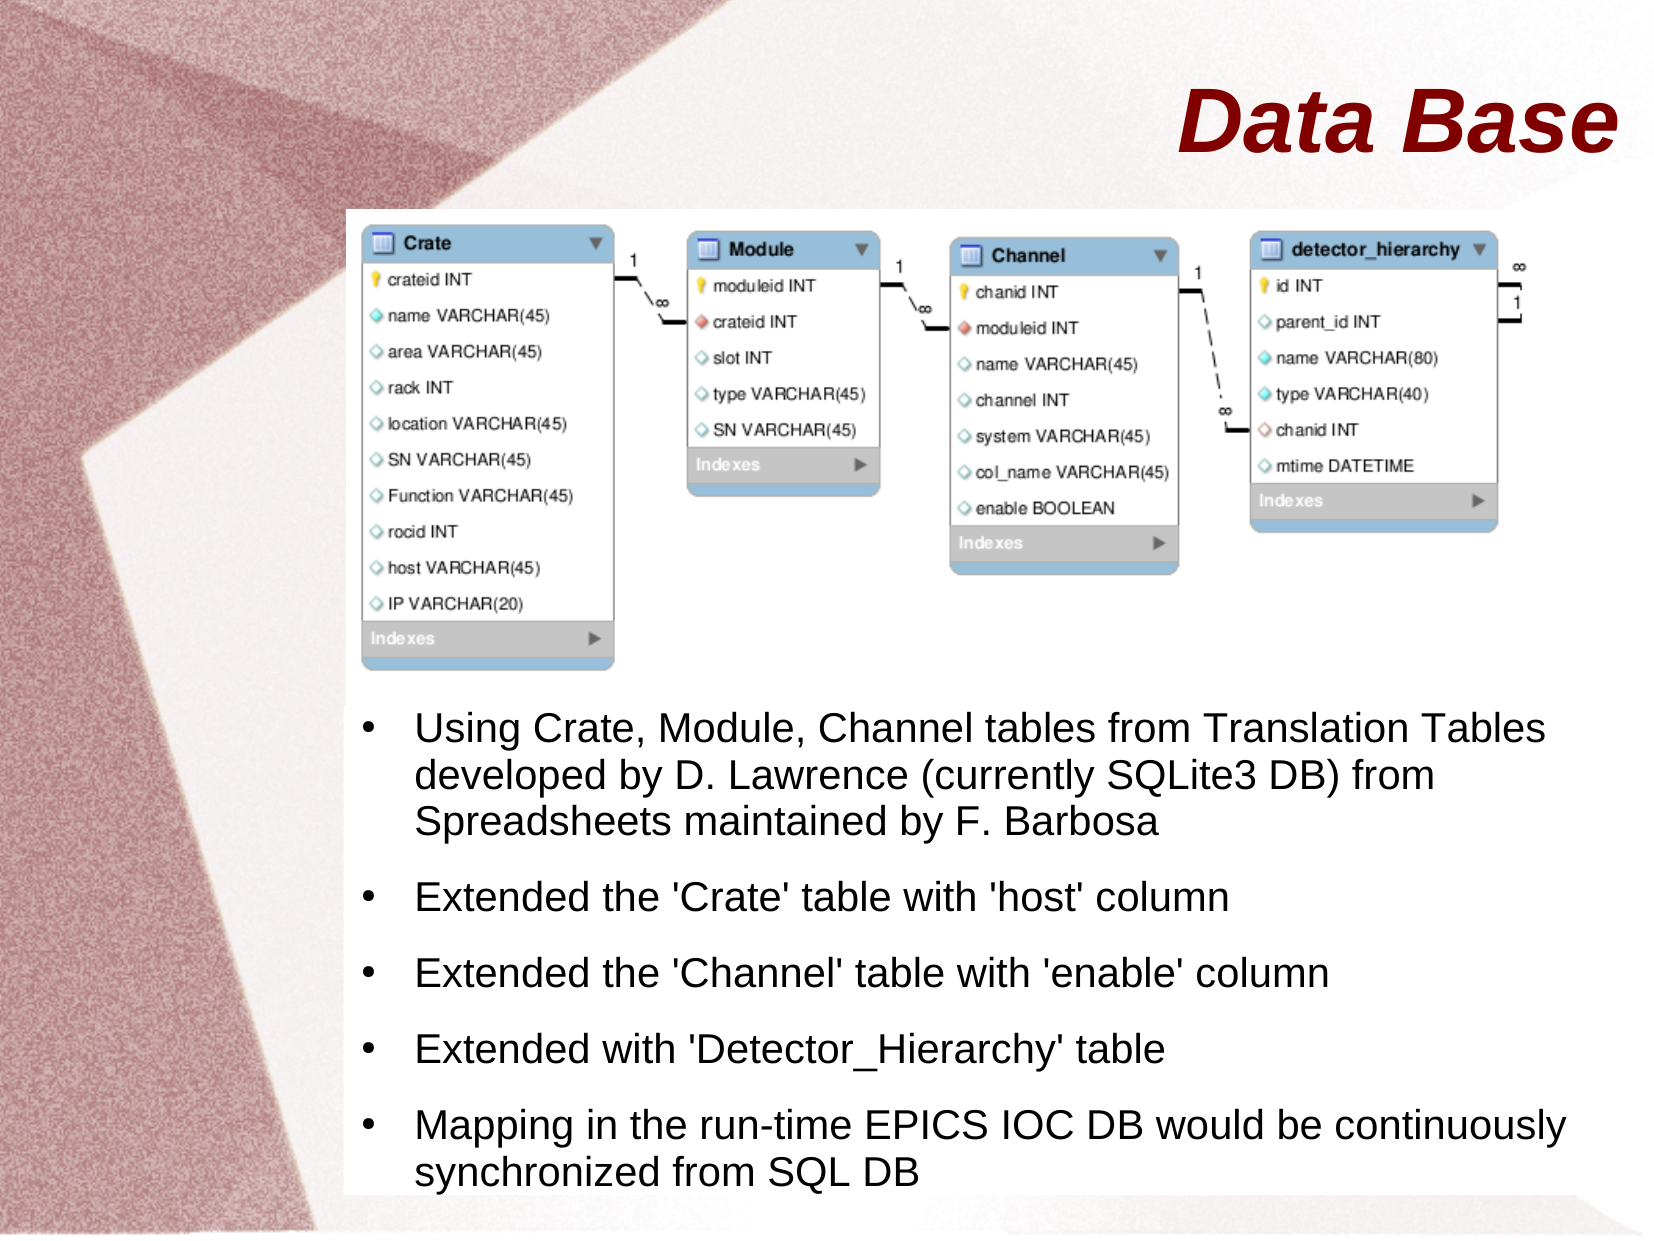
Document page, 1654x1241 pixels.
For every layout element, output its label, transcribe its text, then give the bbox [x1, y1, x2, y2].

title Data Base [611, 17, 1622, 225]
list Using Crate, Module, Channel tables from Translation Tables developed by D. Lawrence (currently SQLite3 DB) from Spreadsheets maintained by F. Barbosa Extended the 'Crate' table with 'host' column Extended the 'Channel' table with 'enable' column Extended with 'Detector_Hierarchy' table Mapping in the run-time EPICS IOC DB would be continuously synchronized from SQL DB [343, 705, 1620, 1195]
picture [0, 0, 1654, 1241]
